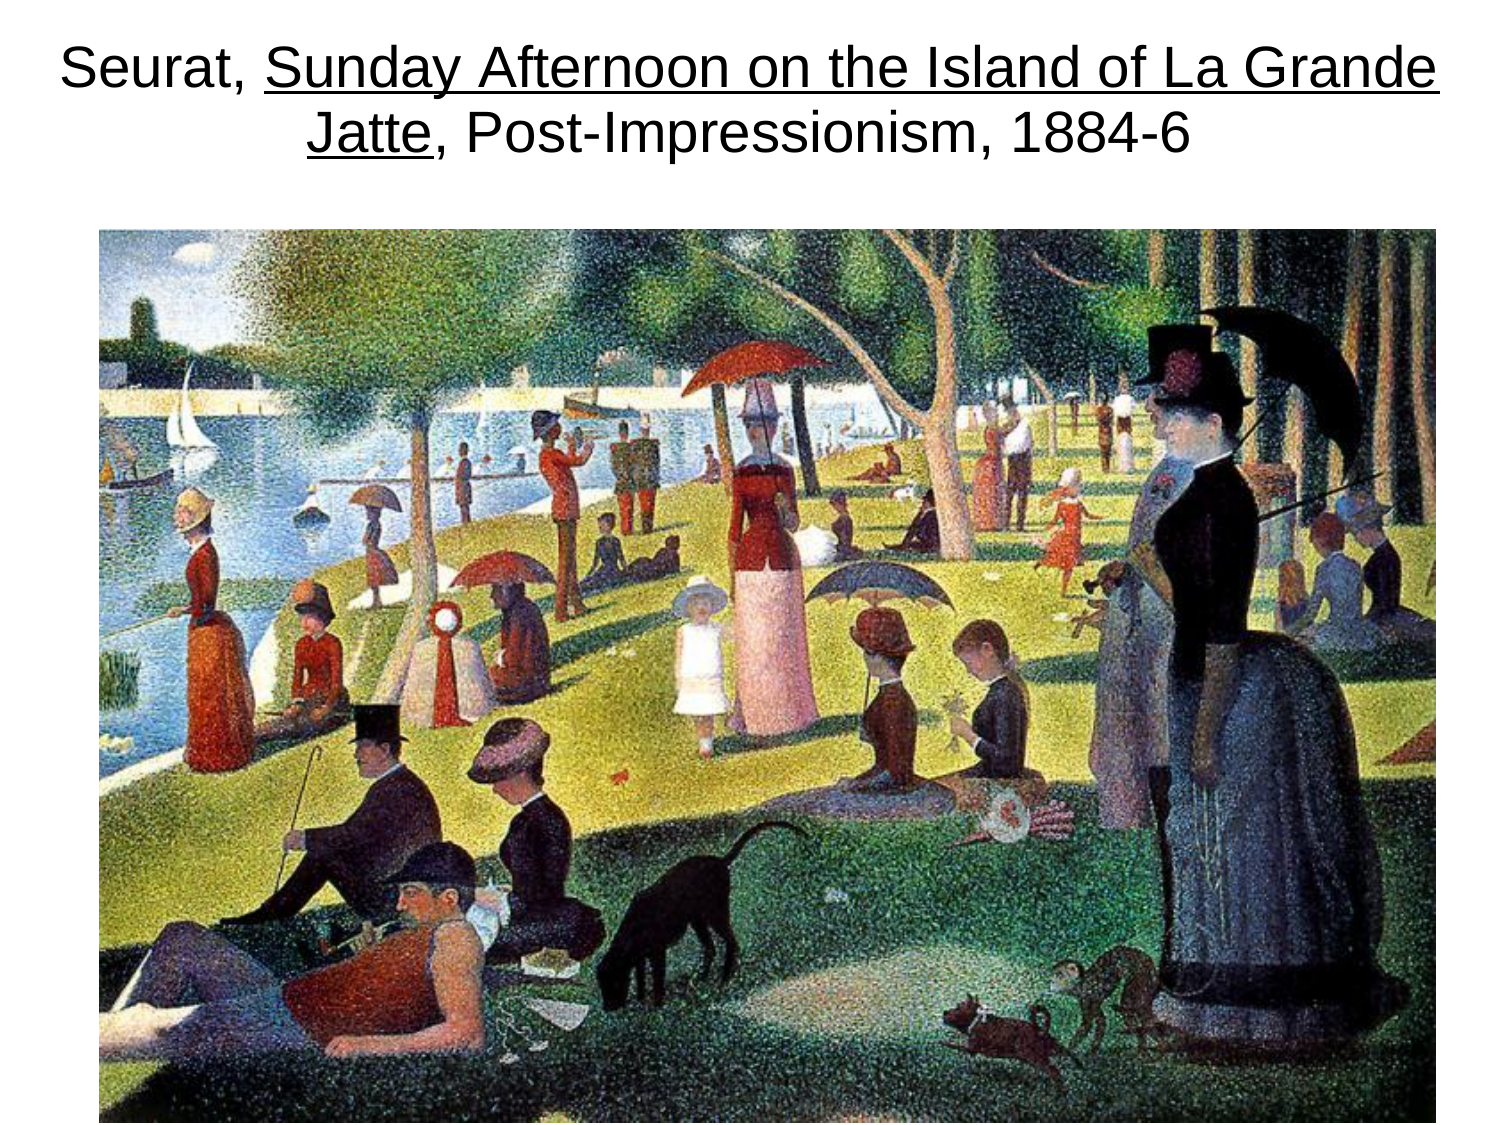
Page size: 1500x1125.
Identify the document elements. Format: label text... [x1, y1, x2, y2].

title Seurat, Sunday Afternoon on the Island of La Grande Jatte, Post-Impressionism, 1884-6 [0, 0, 1500, 201]
picture [99, 229, 1436, 1123]
